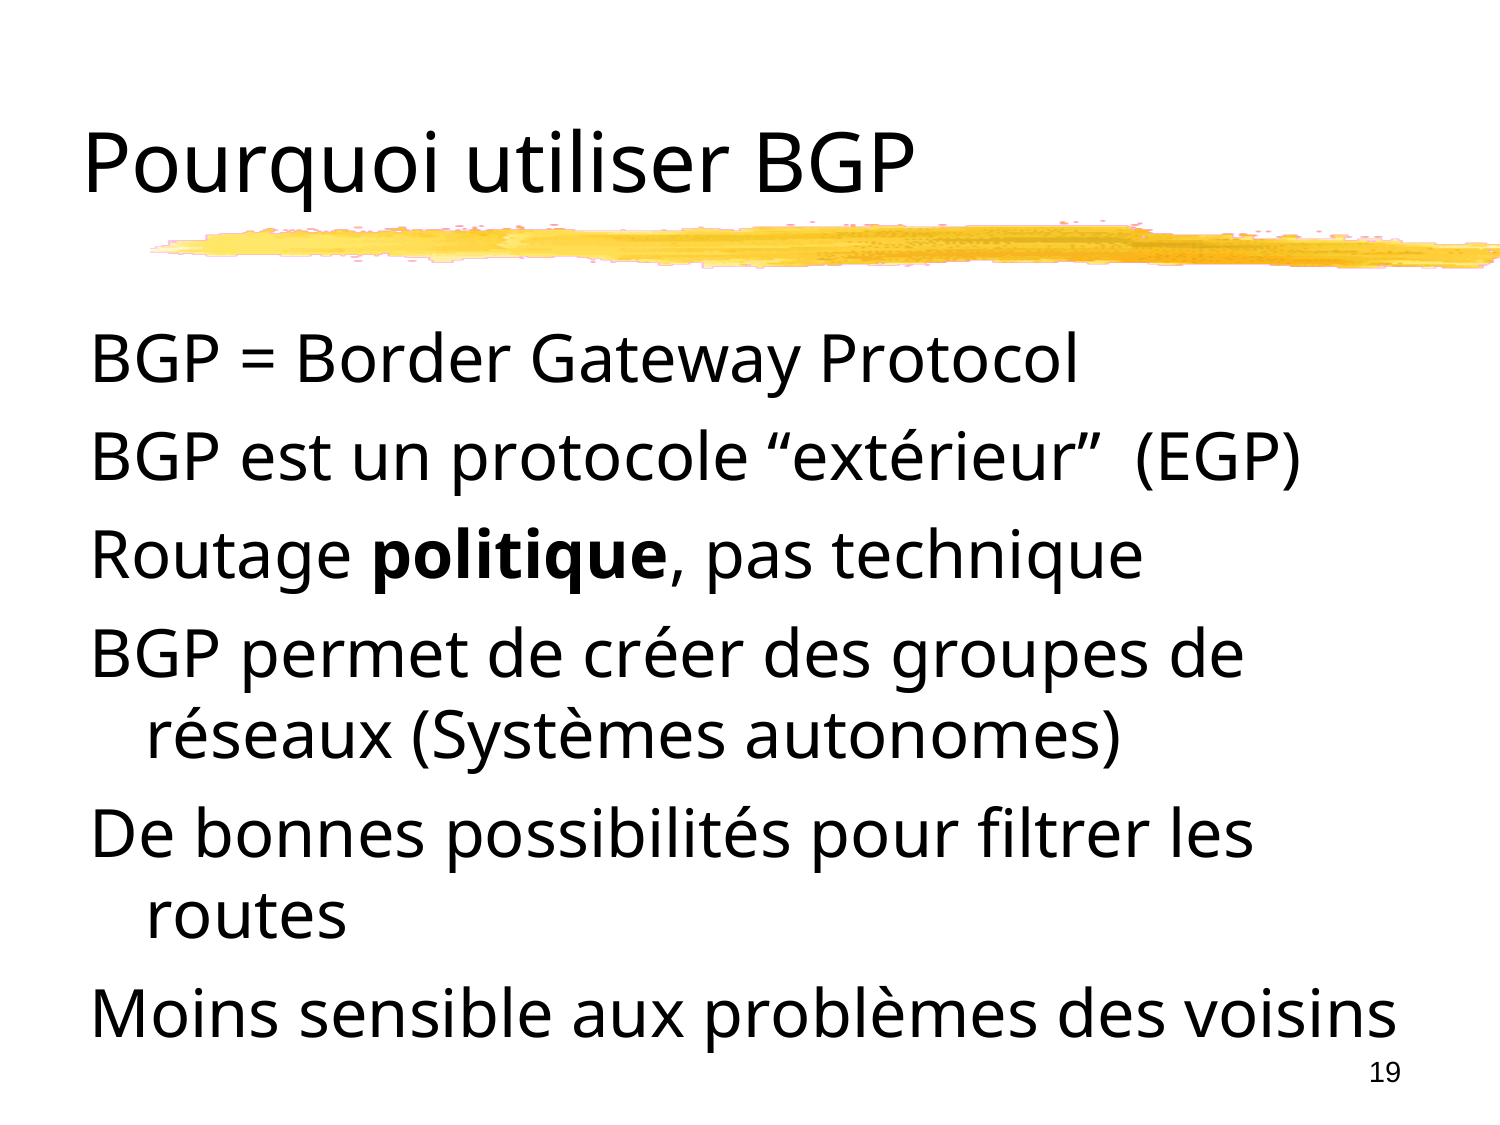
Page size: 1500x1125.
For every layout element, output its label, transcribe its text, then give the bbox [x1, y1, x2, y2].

title Pourquoi utiliser BGP [66, 37, 1342, 225]
picture [150, 215, 1500, 279]
list BGP = Border Gateway Protocol BGP est un protocole “extérieur” (EGP) Routage politique, pas technique BGP permet de créer des groupes de réseaux (Systèmes autonomes) De bonnes possibilités pour filtrer les routes Moins sensible aux problèmes des voisins [74, 309, 1417, 1125]
